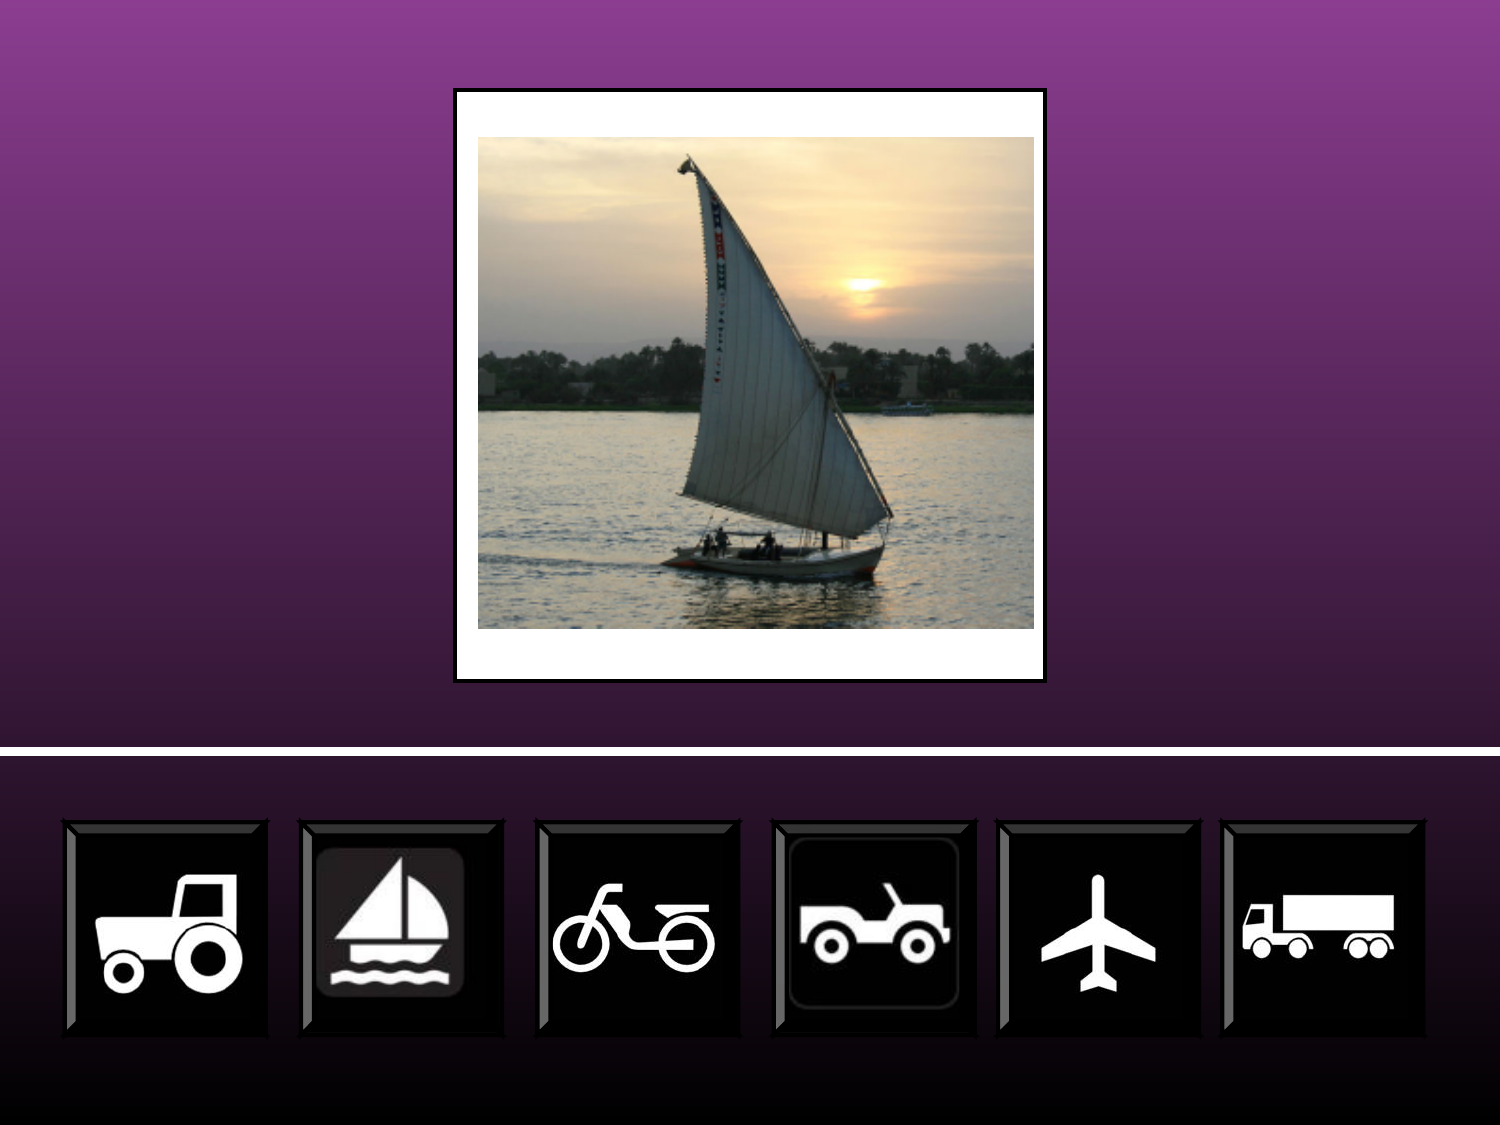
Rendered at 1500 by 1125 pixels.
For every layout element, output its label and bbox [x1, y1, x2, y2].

text_box [302, 822, 502, 1035]
text_box [1000, 822, 1199, 1035]
picture [478, 137, 1034, 629]
text_box [454, 90, 1046, 681]
text_box [539, 822, 739, 1035]
text_box [66, 822, 266, 1035]
text_box [775, 822, 975, 1035]
text_box [1224, 822, 1424, 1035]
